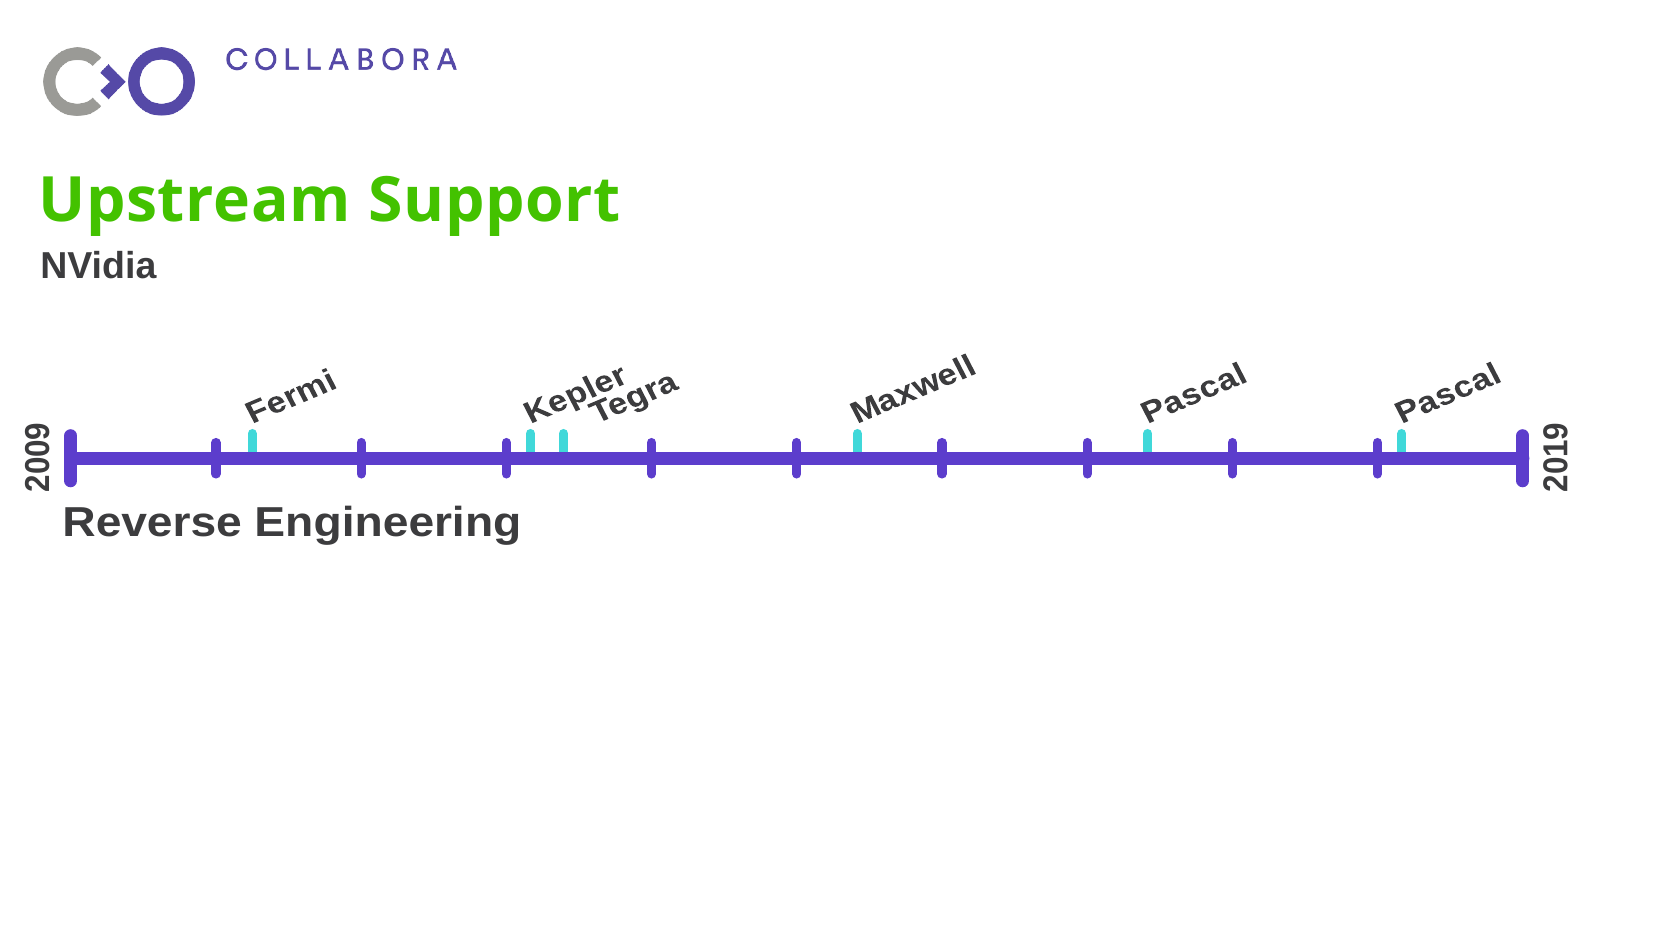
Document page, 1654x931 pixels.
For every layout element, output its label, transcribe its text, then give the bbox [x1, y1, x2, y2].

picture [43, 47, 457, 116]
picture [3, 233, 1654, 572]
title Upstream Support [38, 159, 1614, 216]
